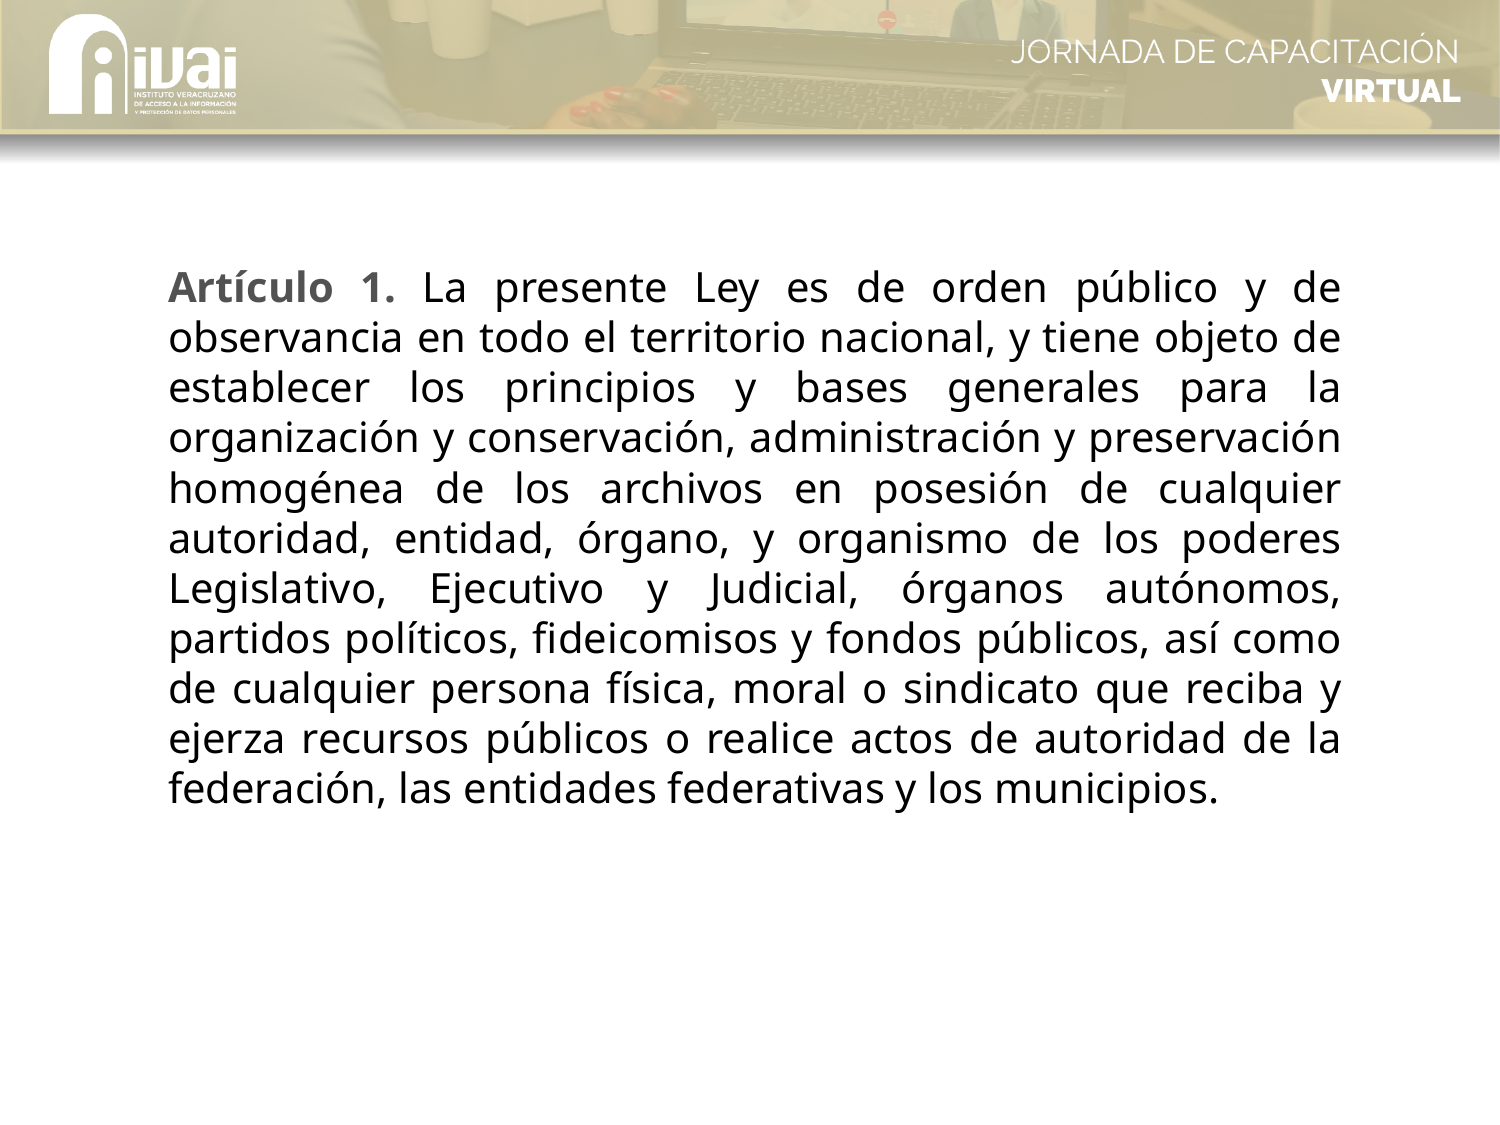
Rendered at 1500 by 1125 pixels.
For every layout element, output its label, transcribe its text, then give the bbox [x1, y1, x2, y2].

text_box Artículo 1. La presente Ley es de orden público y de observancia en todo el territorio nacional, y tiene objeto de establecer los principios y bases generales para la organización y conservación, administración y preservación homogénea de los archivos en posesión de cualquier autoridad, entidad, órgano, y organismo de los poderes Legislativo, Ejecutivo y Judicial, órganos autónomos, partidos políticos, fideicomisos y fondos públicos, así como de cualquier persona física, moral o sindicato que reciba y ejerza recursos públicos o realice actos de autoridad de la federación, las entidades federativas y los municipios. [153, 254, 1370, 819]
